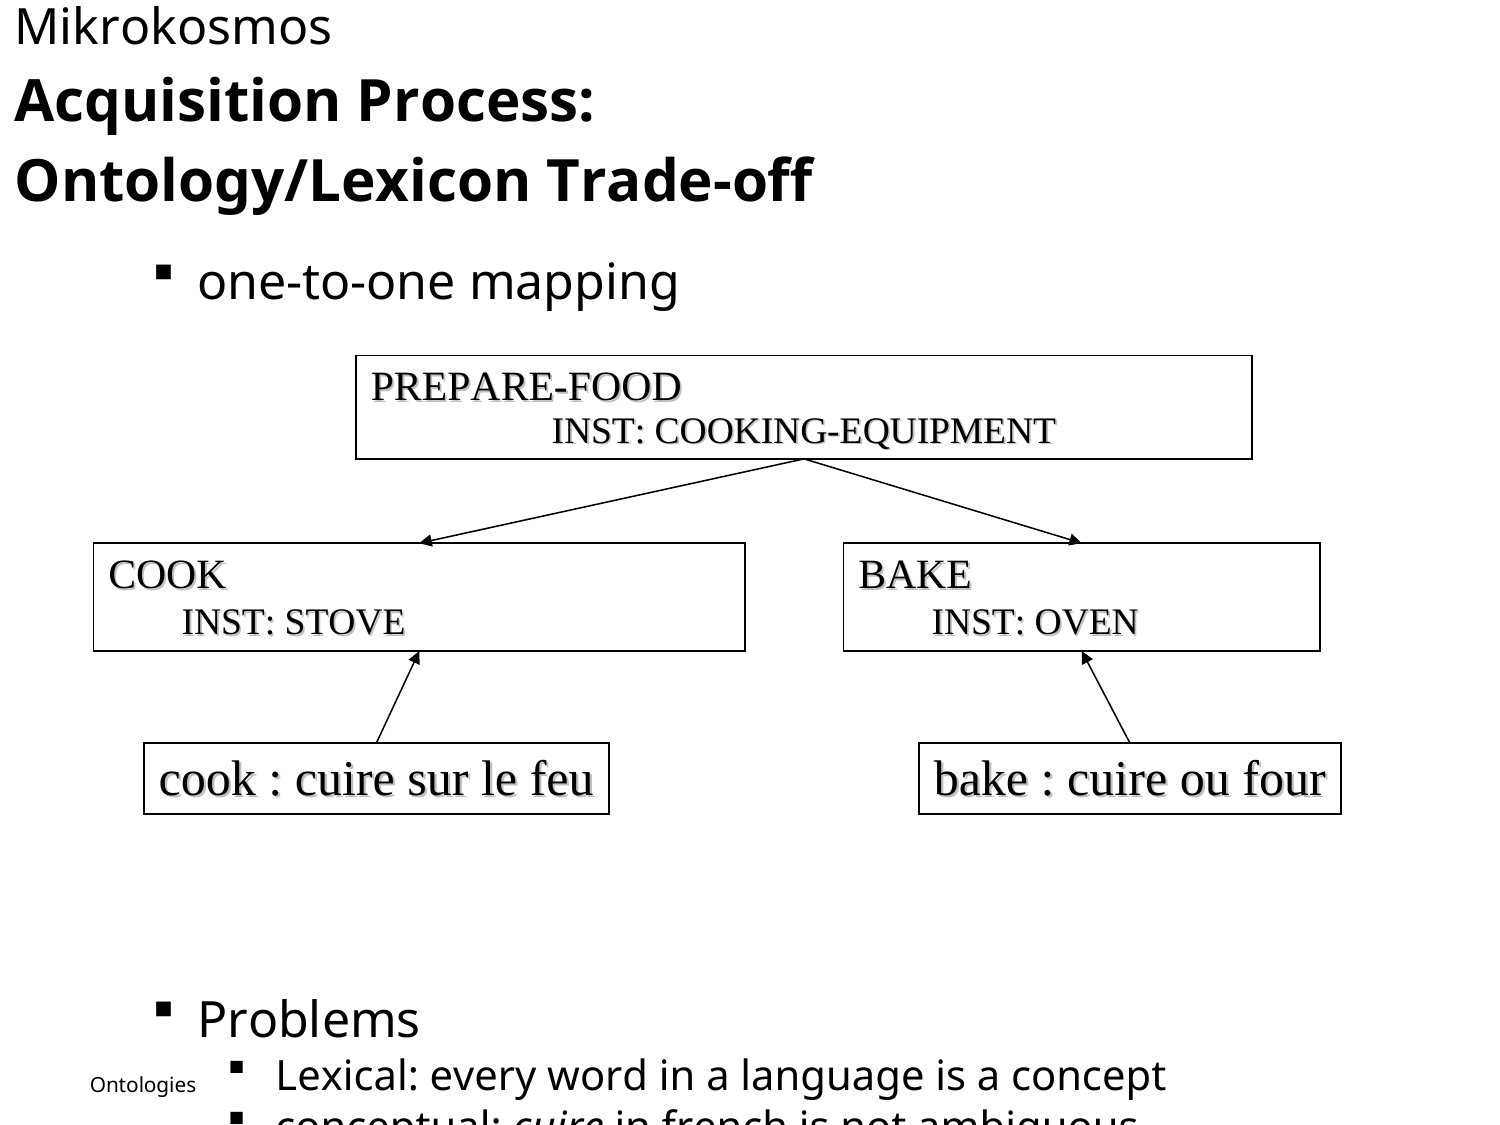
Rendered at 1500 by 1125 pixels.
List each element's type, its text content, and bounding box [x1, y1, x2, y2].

text_box COOK INST: STOVE [93, 543, 746, 652]
text_box BAKE INST: OVEN [843, 543, 1321, 652]
text_box PREPARE-FOOD INST: COOKING-EQUIPMENT [356, 355, 1253, 459]
text_box bake : cuire ou four [919, 743, 1341, 814]
list one-to-one mapping Problems Lexical: every word in a language is a concept conceptual: cuire in french is not ambiguous [62, 210, 1463, 1104]
text_box cook : cuire sur le feu [143, 743, 609, 814]
title Mikrokosmos Acquisition Process: Ontology/Lexicon Trade-off [0, 0, 1500, 210]
